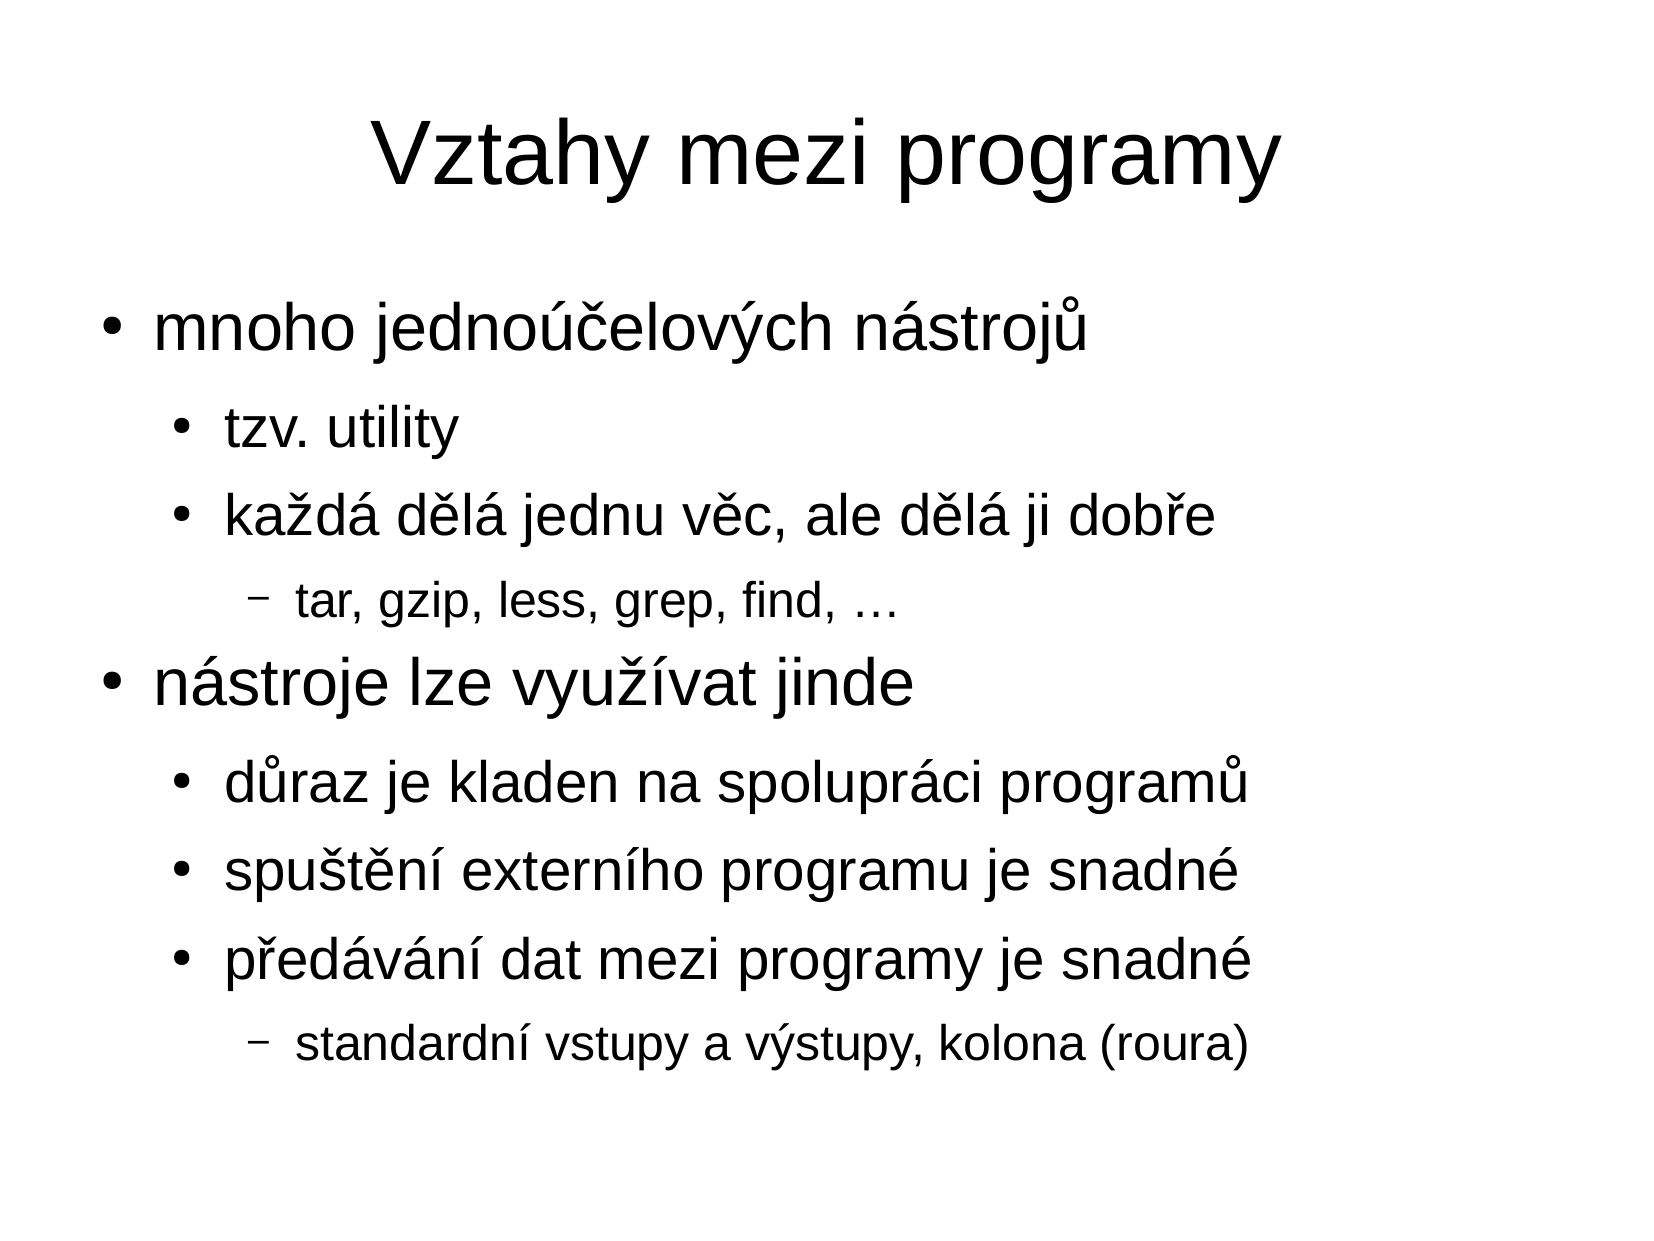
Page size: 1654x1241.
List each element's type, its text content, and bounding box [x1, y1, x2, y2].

title Vztahy mezi programy [82, 49, 1571, 257]
list mnoho jednoúčelových nástrojů tzv. utility každá dělá jednu věc, ale dělá ji dobře tar, gzip, less, grep, find, … nástroje lze využívat jinde důraz je kladen na spolupráci programů spuštění externího programu je snadné předávání dat mezi programy je snadné standardní vstupy a výstupy, kolona (roura) [82, 290, 1571, 1109]
